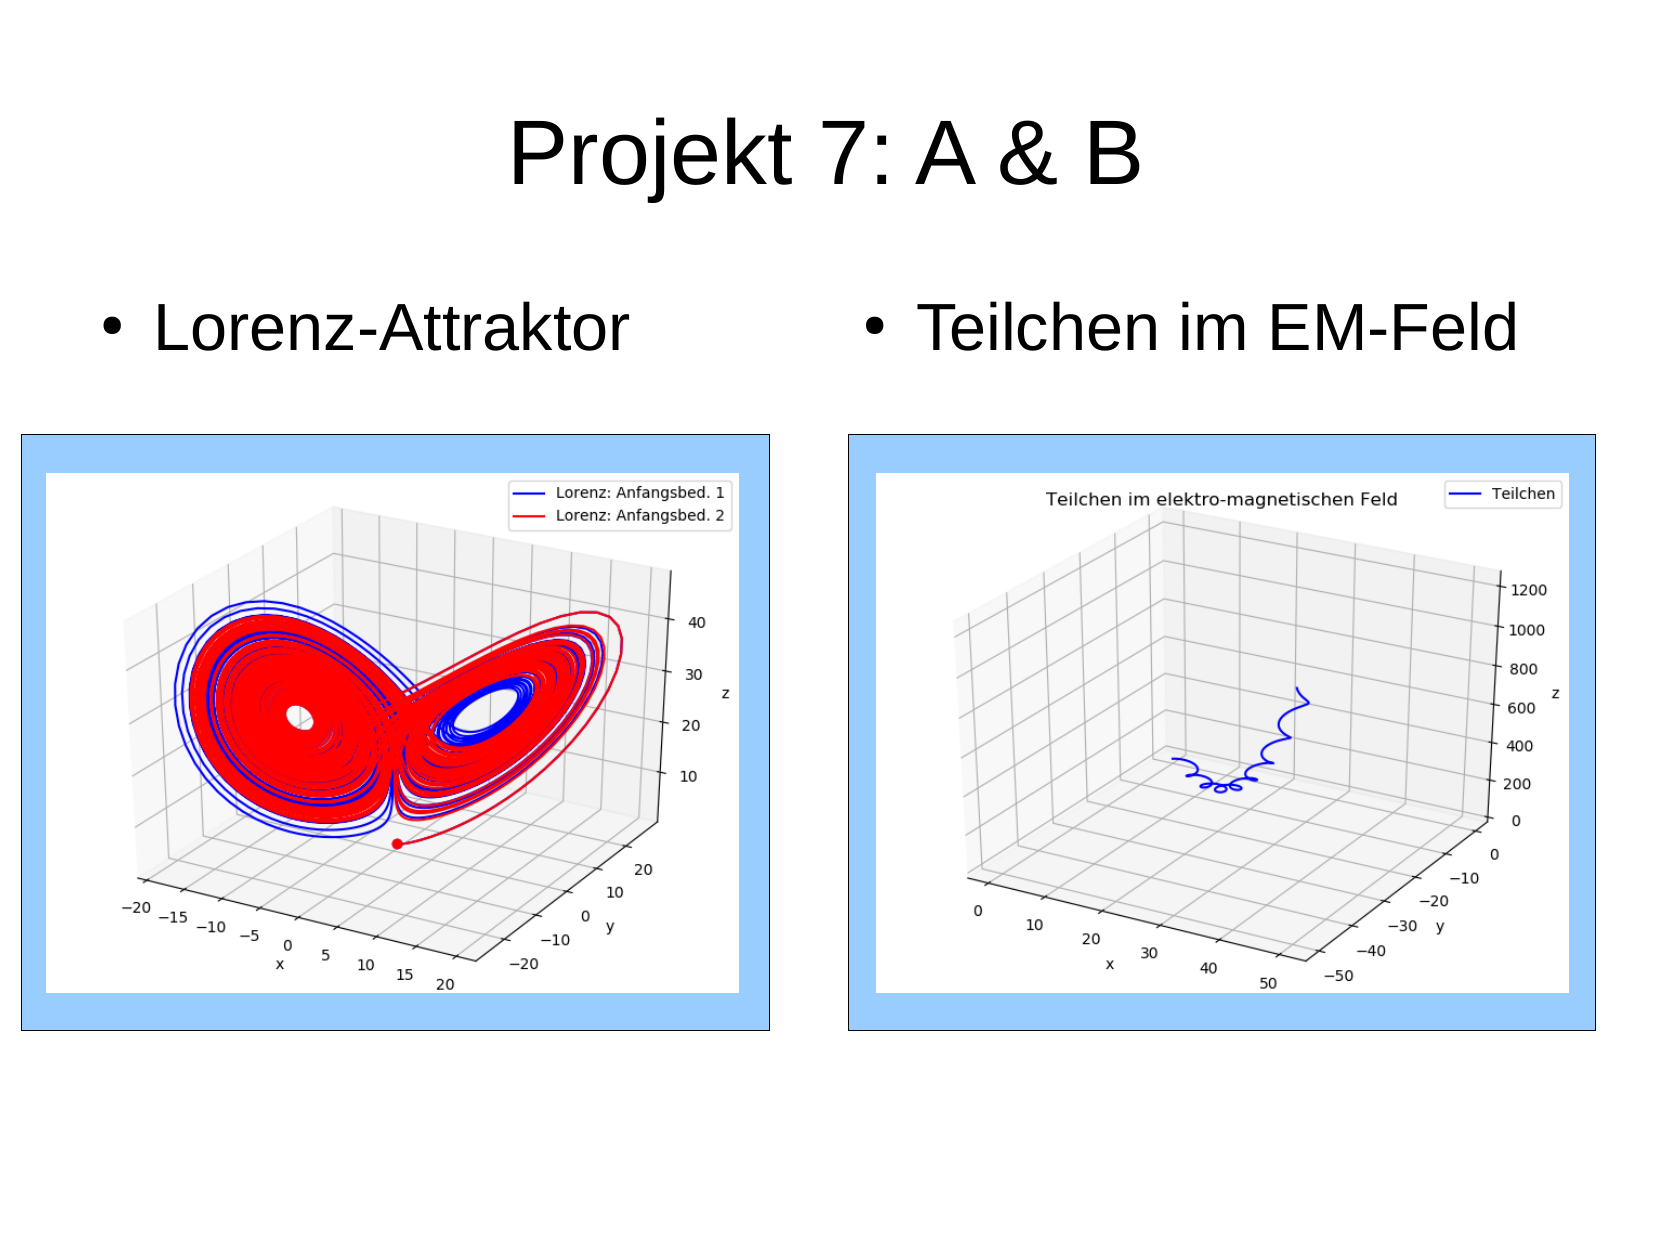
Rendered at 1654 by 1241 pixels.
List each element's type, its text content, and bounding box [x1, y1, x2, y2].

picture [876, 473, 1569, 993]
title Projekt 7: A & B [82, 49, 1571, 257]
text_box [21, 434, 770, 1031]
text_box [848, 434, 1596, 1031]
list Lorenz-Attraktor [82, 290, 809, 1109]
list Teilchen im EM-Feld [845, 290, 1572, 1094]
picture [46, 473, 739, 993]
